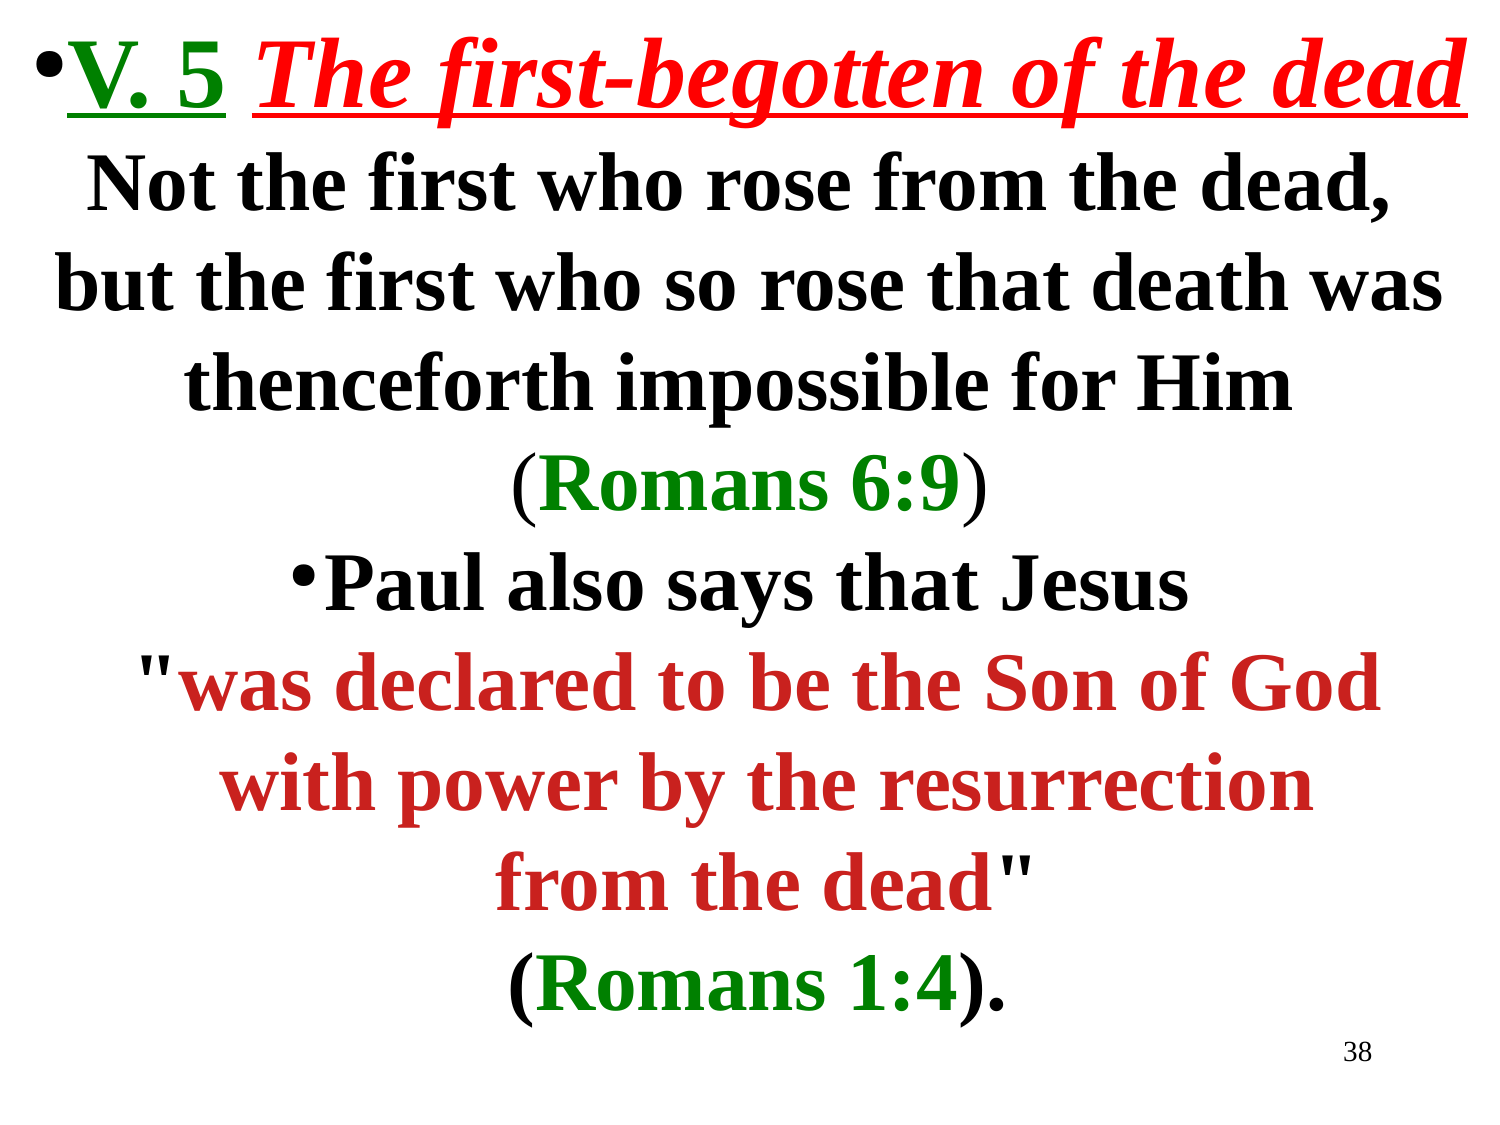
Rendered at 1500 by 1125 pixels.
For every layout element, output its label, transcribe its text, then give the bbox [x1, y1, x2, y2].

text_box <number> [1074, 1035, 1388, 1100]
text_box V. 5 The first-begotten of the dead Not the first who rose from the dead, but the first who so rose that death was thenceforth impossible for Him (Romans 6:9) Paul also says that Jesus "was declared to be the Son of God with power by the resurrection from the dead" (Romans 1:4). [0, 0, 1500, 1035]
